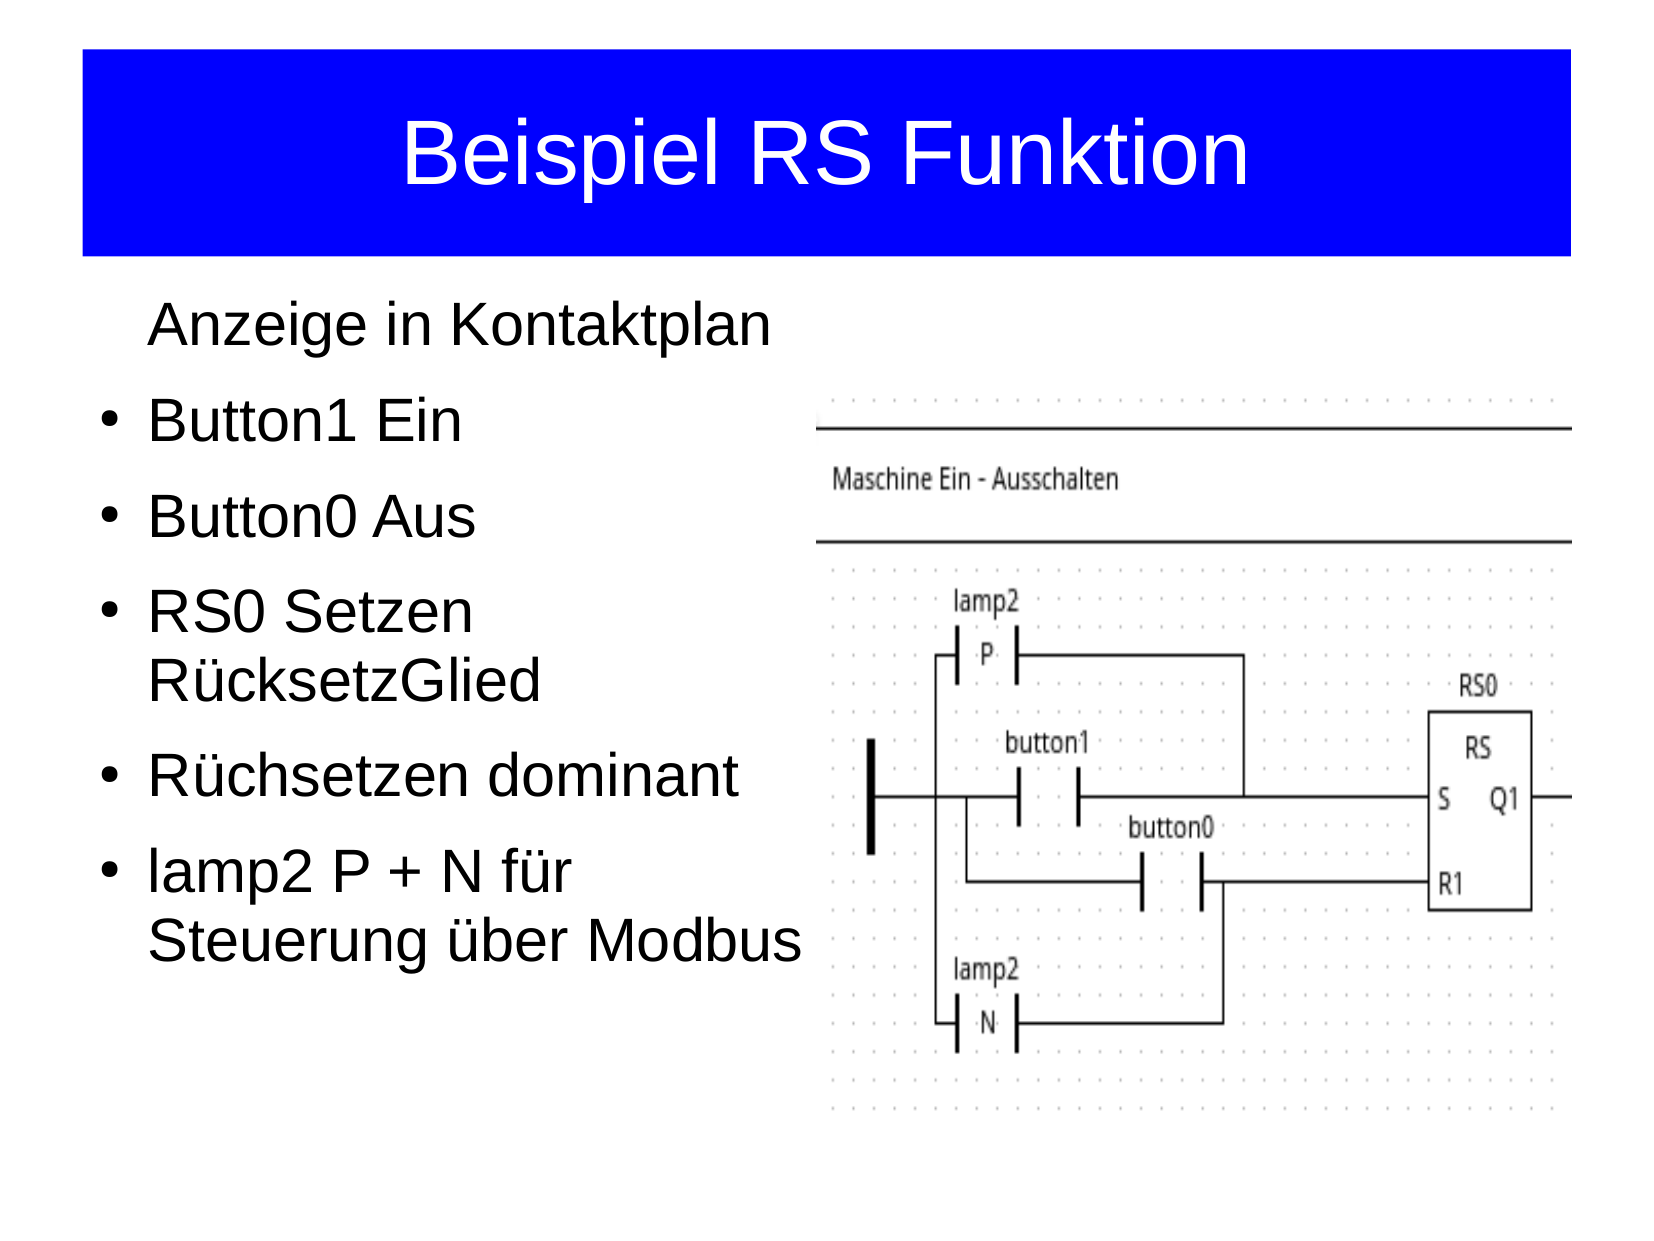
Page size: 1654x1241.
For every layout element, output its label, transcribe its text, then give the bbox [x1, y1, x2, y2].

list Anzeige in Kontaktplan Button1 Ein Button0 Aus RS0 Setzen RücksetzGlied Rüchsetzen dominant lamp2 P + N für Steuerung über Modbus [82, 290, 809, 1010]
title Beispiel RS Funktion [82, 49, 1571, 257]
picture [816, 397, 1572, 1123]
